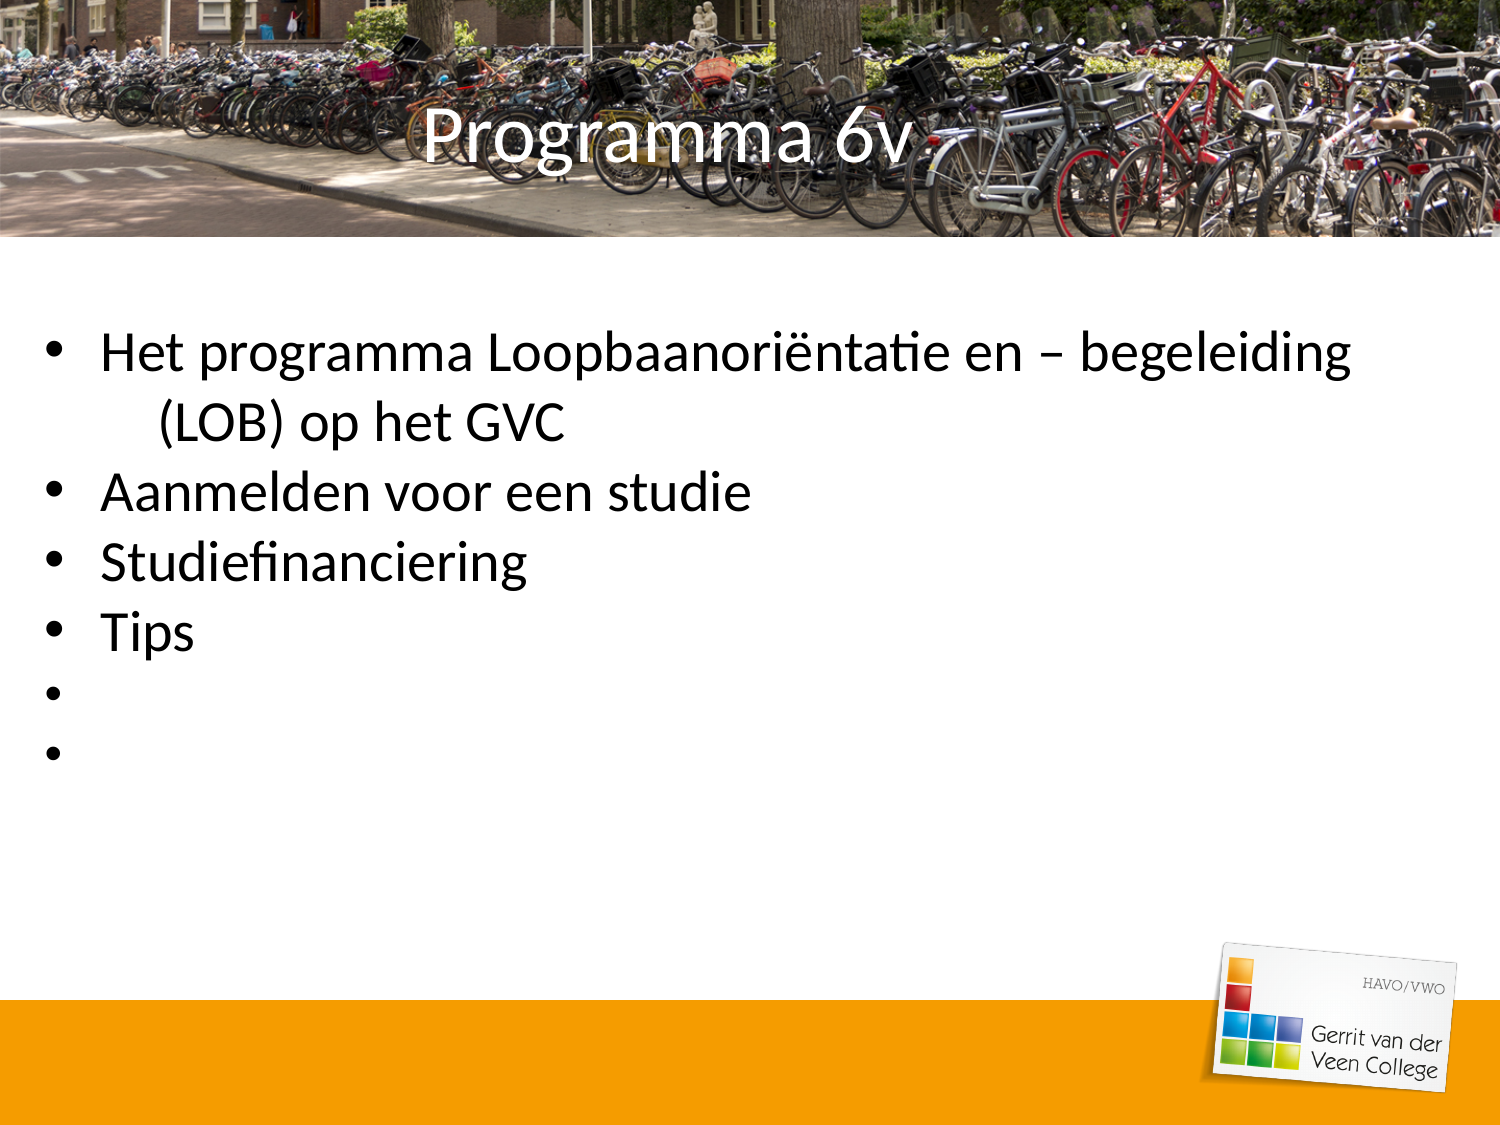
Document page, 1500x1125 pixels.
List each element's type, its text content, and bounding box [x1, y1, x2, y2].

title Programma 6v [0, 69, 1355, 190]
text_box [0, 1000, 1500, 1125]
text_box Het programma Loopbaanoriëntatie en – begeleiding (LOB) op het GVC Aanmelden voor een studie Studiefinanciering Tips [29, 305, 1459, 796]
picture [0, 0, 1500, 237]
picture [1197, 940, 1459, 1095]
